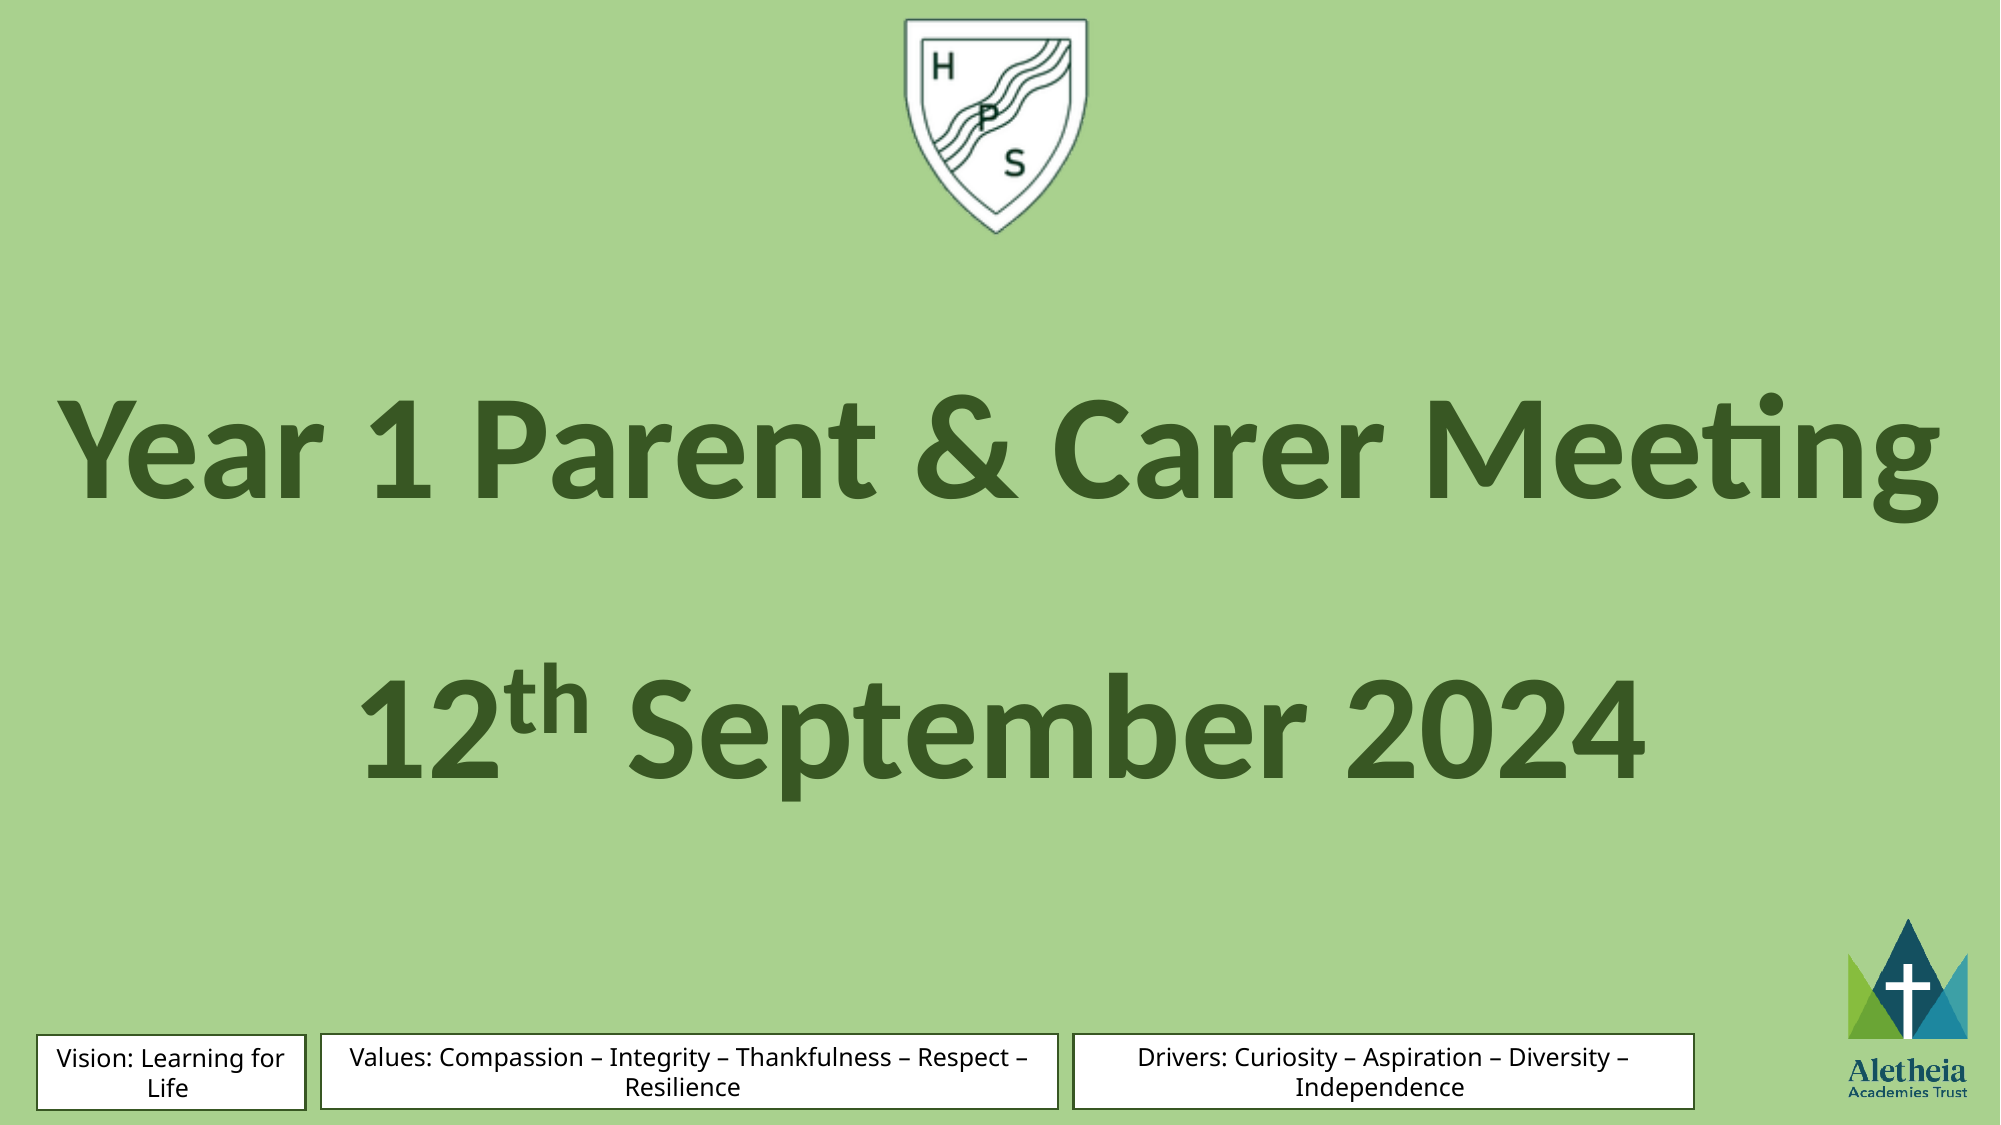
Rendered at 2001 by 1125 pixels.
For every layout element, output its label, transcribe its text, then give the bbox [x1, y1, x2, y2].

text_box Drivers: Curiosity – Aspiration – Diversity – Independence [1074, 1034, 1694, 1109]
text_box Vision: Learning for Life [36, 1035, 306, 1081]
picture [902, 17, 1098, 241]
text_box Year 1 Parent & Carer Meeting 12th September 2024 [37, 341, 1964, 816]
text_box Values: Compassion – Integrity – Thankfulness – Respect – Resilience [321, 1034, 1058, 1109]
picture [1800, 902, 2000, 1118]
